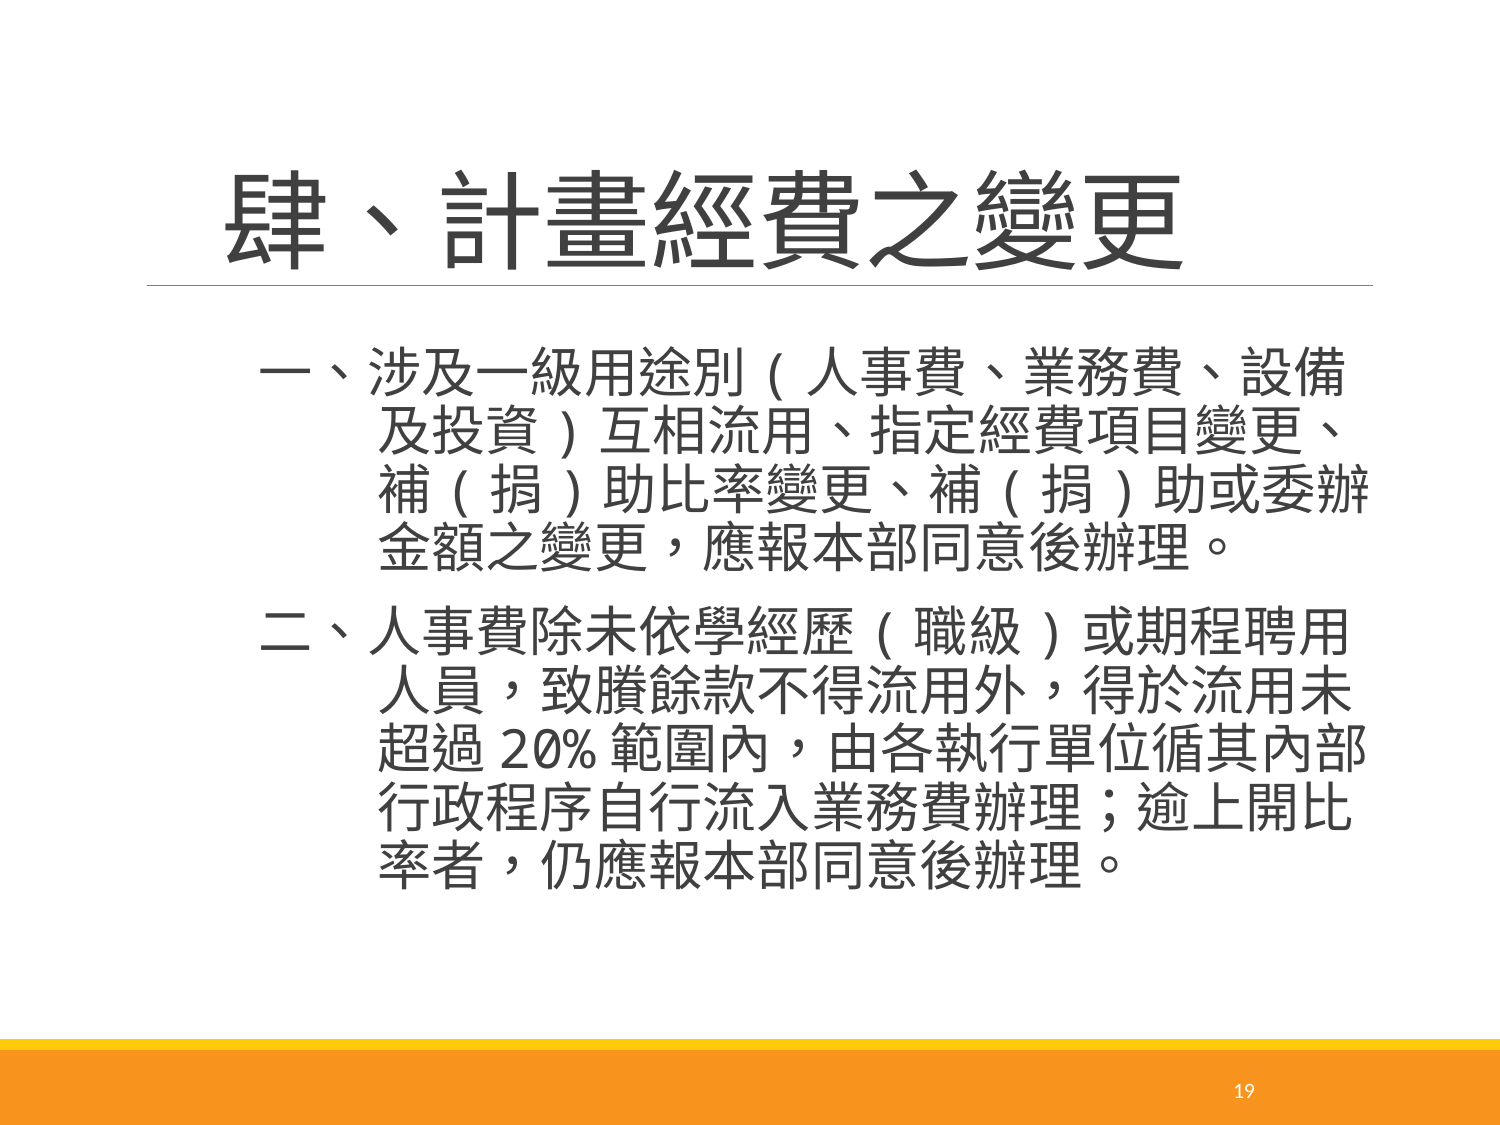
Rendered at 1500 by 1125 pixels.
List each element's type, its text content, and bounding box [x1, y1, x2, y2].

text_box 19 [1218, 1059, 1380, 1120]
list 一、涉及一級用途別(人事費、業務費、設備及投資)互相流用、指定經費項目變更、補(捐)助比率變更、補(捐)助或委辦金額之變更，應報本部同意後辦理。 二、人事費除未依學經歷(職級)或期程聘用人員，致賸餘款不得流用外，得於流用未超過20%範圍內，由各執行單位循其內部行政程序自行流入業務費辦理；逾上開比率者，仍應報本部同意後辦理。 [112, 338, 1388, 976]
title 肆、計畫經費之變更 [206, 103, 1365, 292]
